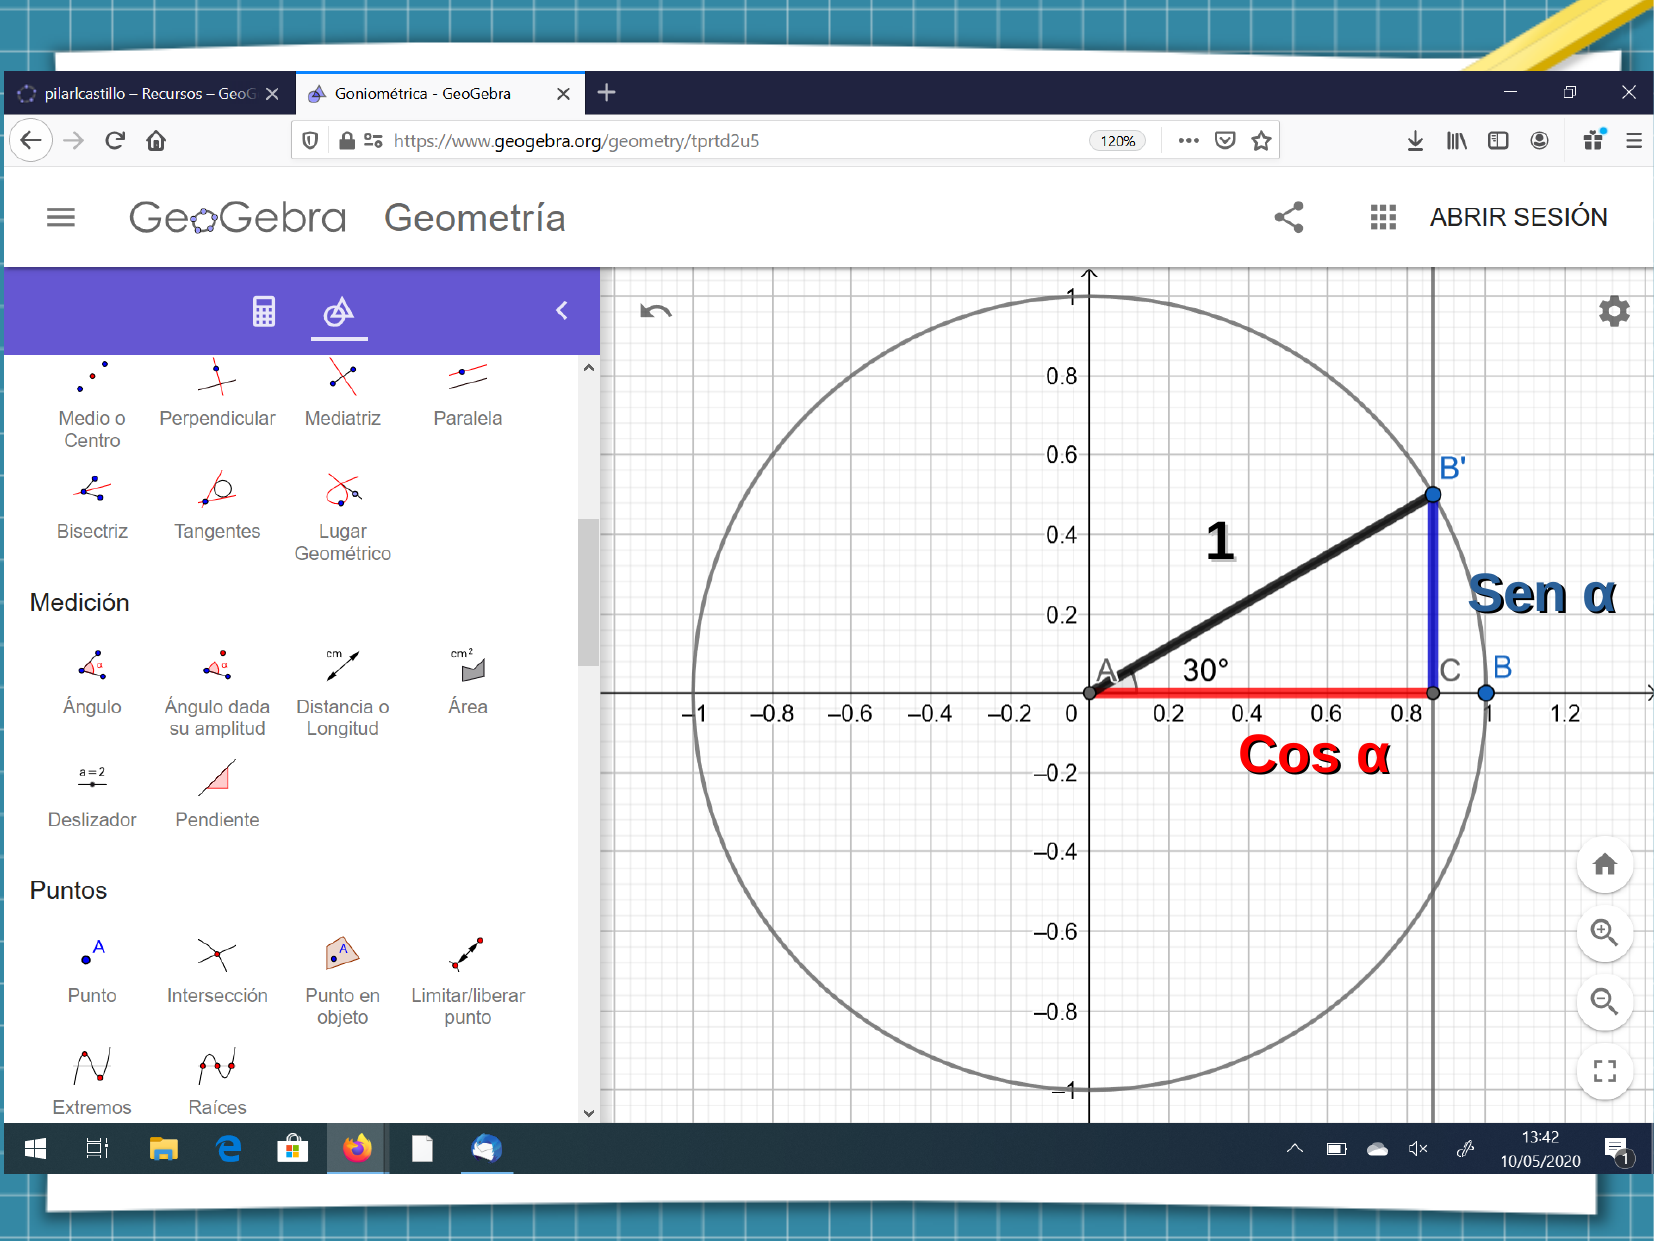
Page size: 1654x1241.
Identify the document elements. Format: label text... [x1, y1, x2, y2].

text_box Sen α [1452, 555, 1642, 692]
text_box Cos α [1223, 715, 1406, 852]
text_box 1 [1191, 503, 1251, 579]
picture [0, 0, 1654, 1241]
